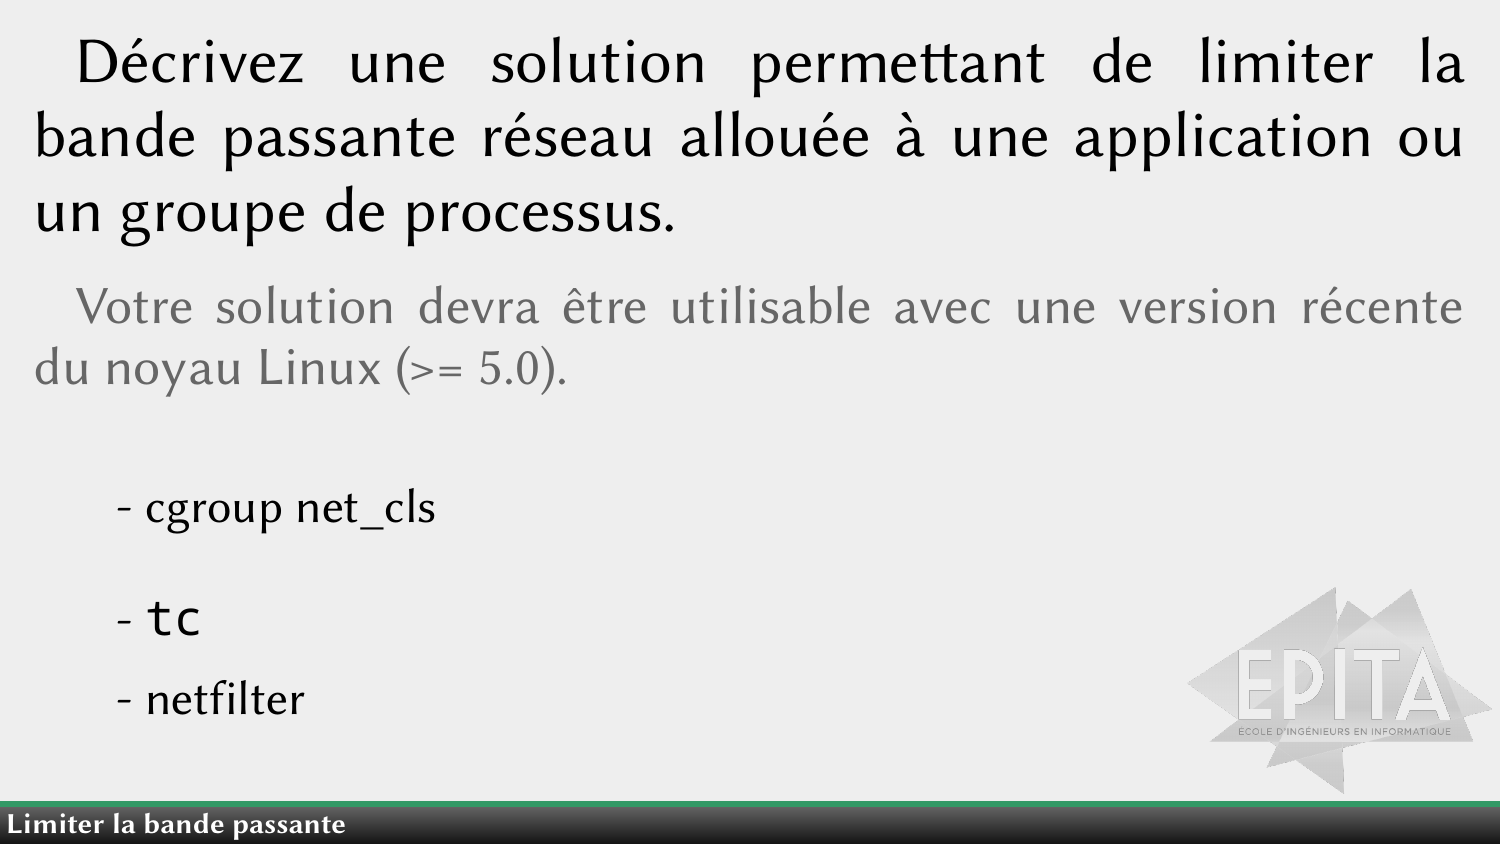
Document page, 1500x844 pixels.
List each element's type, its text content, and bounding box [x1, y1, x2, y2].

list Votre solution devra être utilisable avec une version récente du noyau Linux (>= 5.0). [33, 271, 1467, 402]
list - cgroup net_cls - tc - netfilter [86, 478, 479, 727]
title Limiter la bande passante [5, 801, 1075, 844]
list Décrivez une solution permettant de limiter la bande passante réseau allouée à une application ou un groupe de processus. [33, 23, 1467, 249]
picture [1187, 587, 1492, 794]
